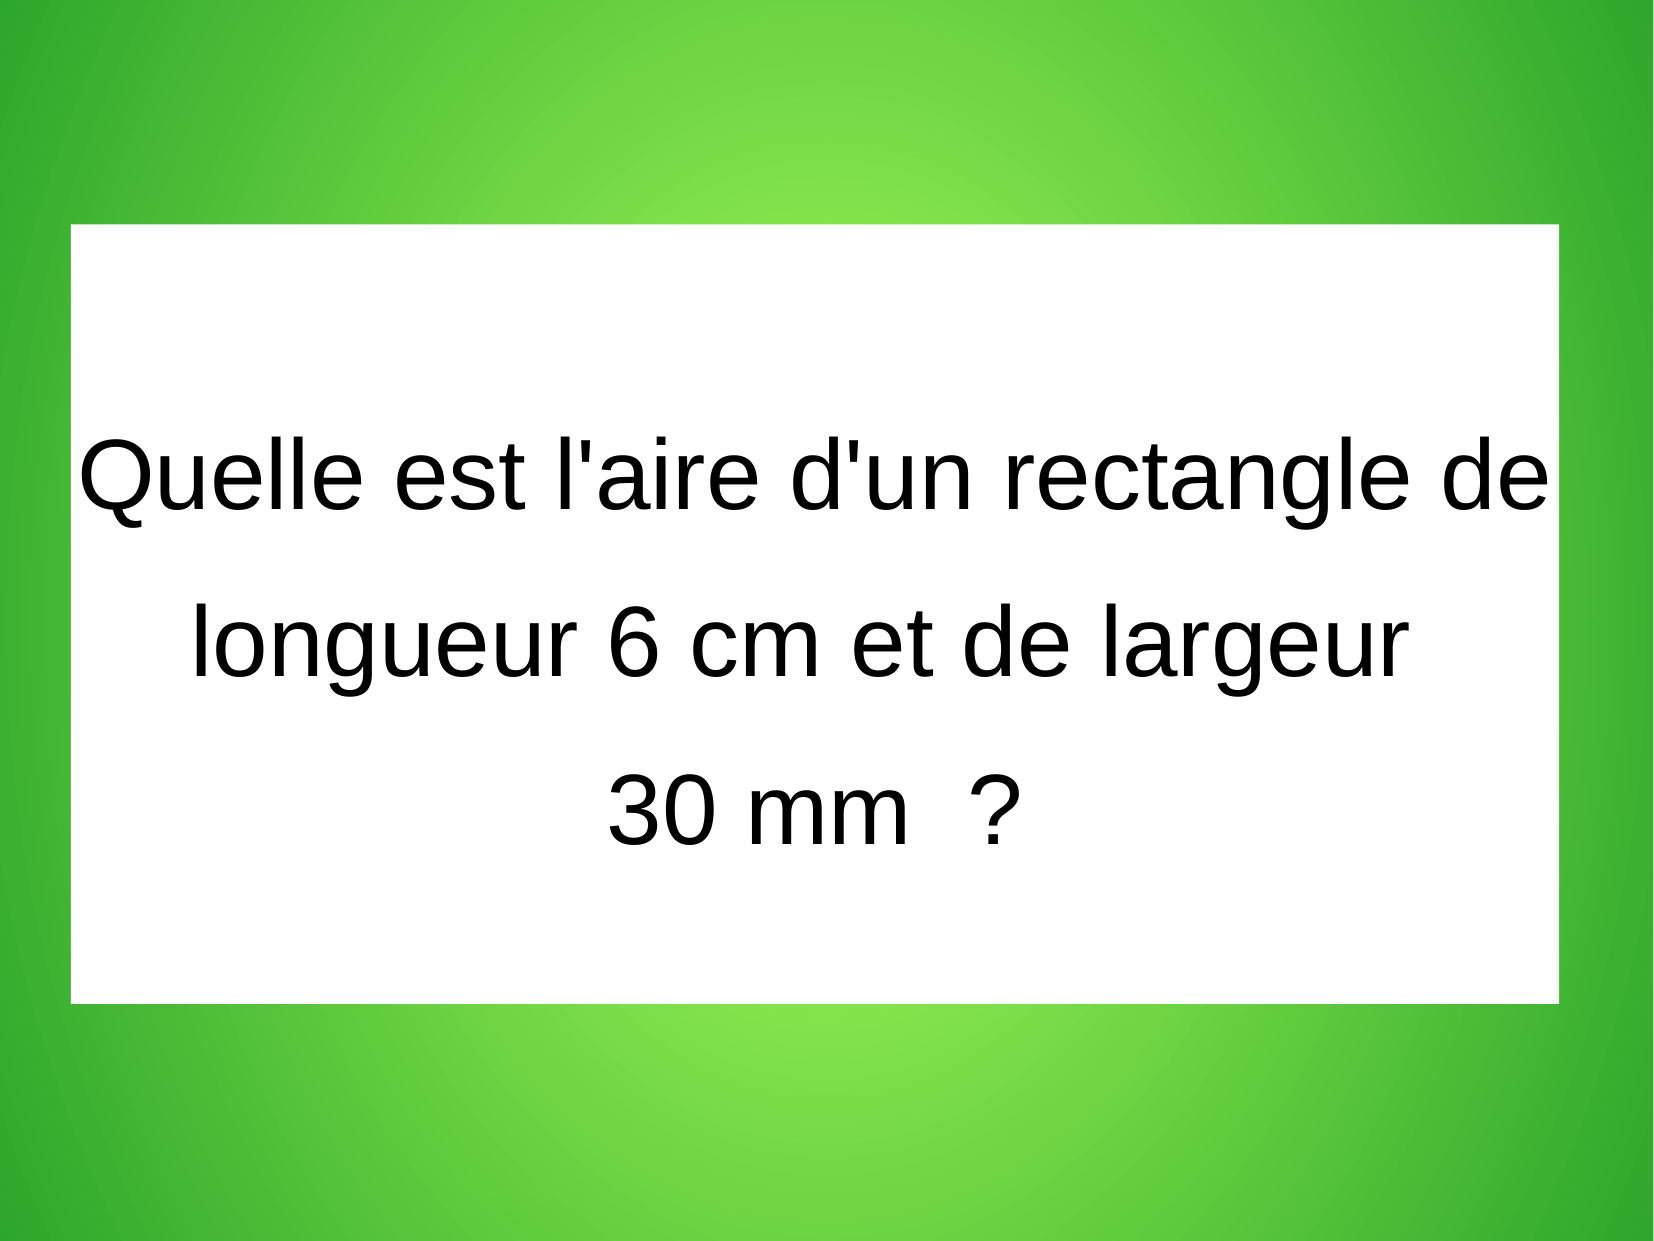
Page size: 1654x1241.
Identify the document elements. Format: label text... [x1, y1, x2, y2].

subtitle Quelle est l'aire d'un rectangle de longueur 6 cm et de largeur 30 mm ? [70, 224, 1560, 1004]
picture [0, 0, 1654, 1241]
